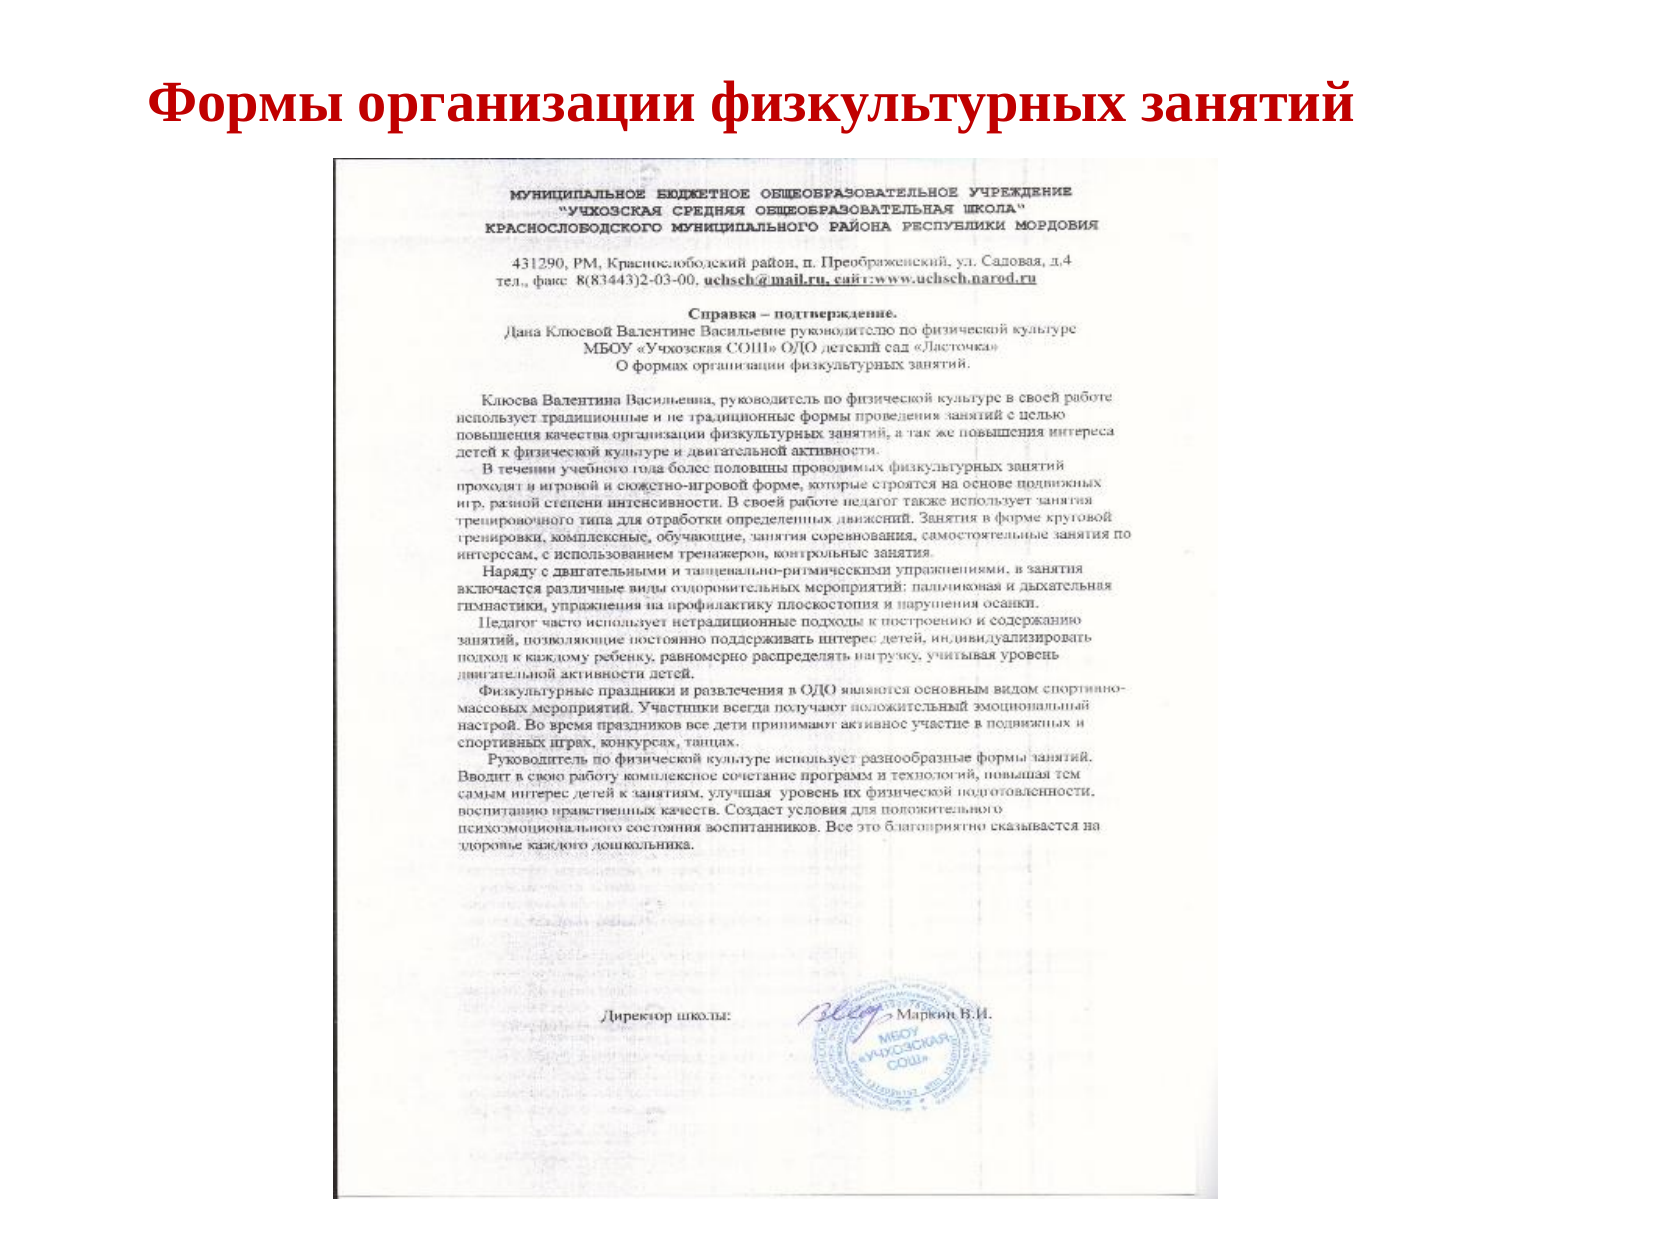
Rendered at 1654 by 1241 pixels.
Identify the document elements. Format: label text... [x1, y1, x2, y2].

title Формы организации физкультурных занятий [0, 0, 1489, 205]
picture [333, 158, 1218, 1199]
